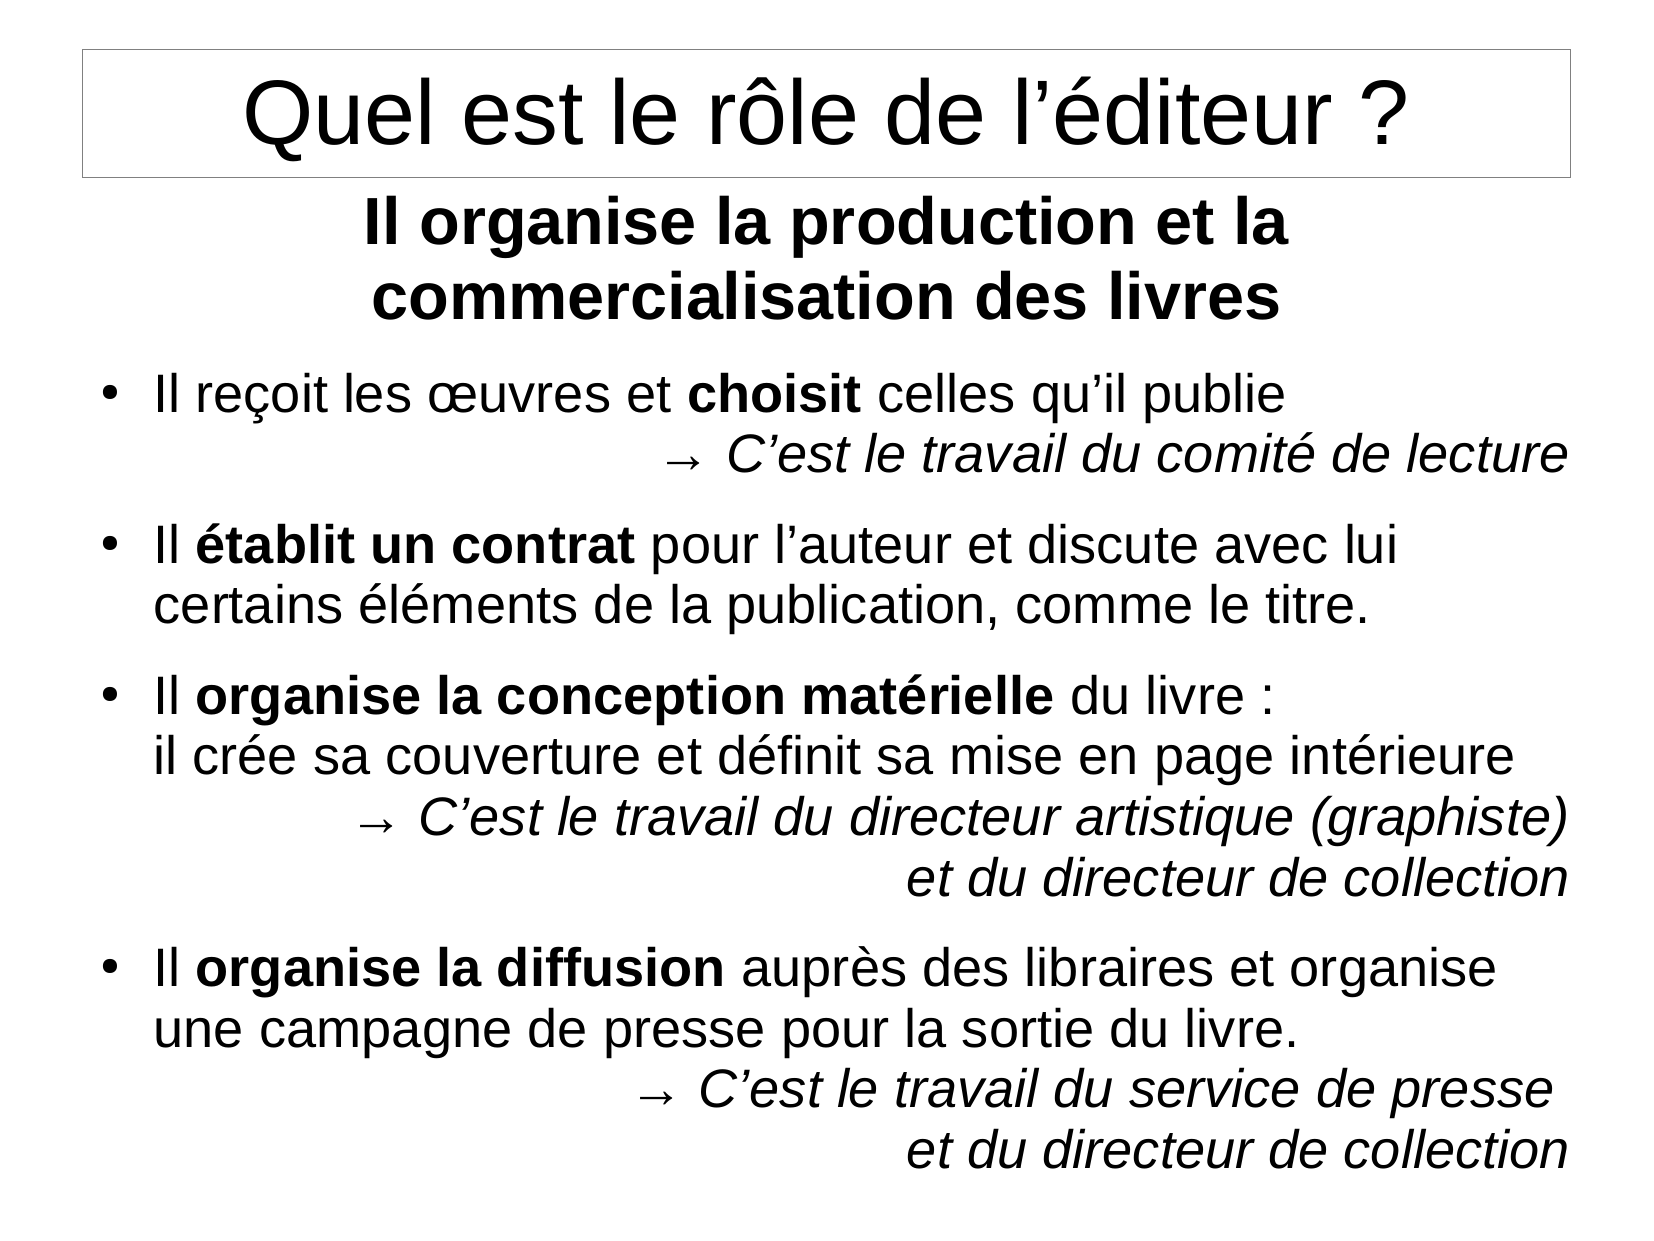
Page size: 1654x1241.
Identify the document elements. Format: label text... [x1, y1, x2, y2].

list Il organise la production et la commercialisation des livres Il reçoit les œuvres et choisit celles qu’il publie → C’est le travail du comité de lecture Il établit un contrat pour l’auteur et discute avec lui certains éléments de la publication, comme le titre. Il organise la conception matérielle du livre : il crée sa couverture et définit sa mise en page intérieure → C’est le travail du directeur artistique (graphiste) et du directeur de collection Il organise la diffusion auprès des libraires et organise une campagne de presse pour la sortie du livre. → C’est le travail du service de presse et du directeur de collection [82, 183, 1571, 1186]
title Quel est le rôle de l’éditeur ? [82, 49, 1571, 178]
